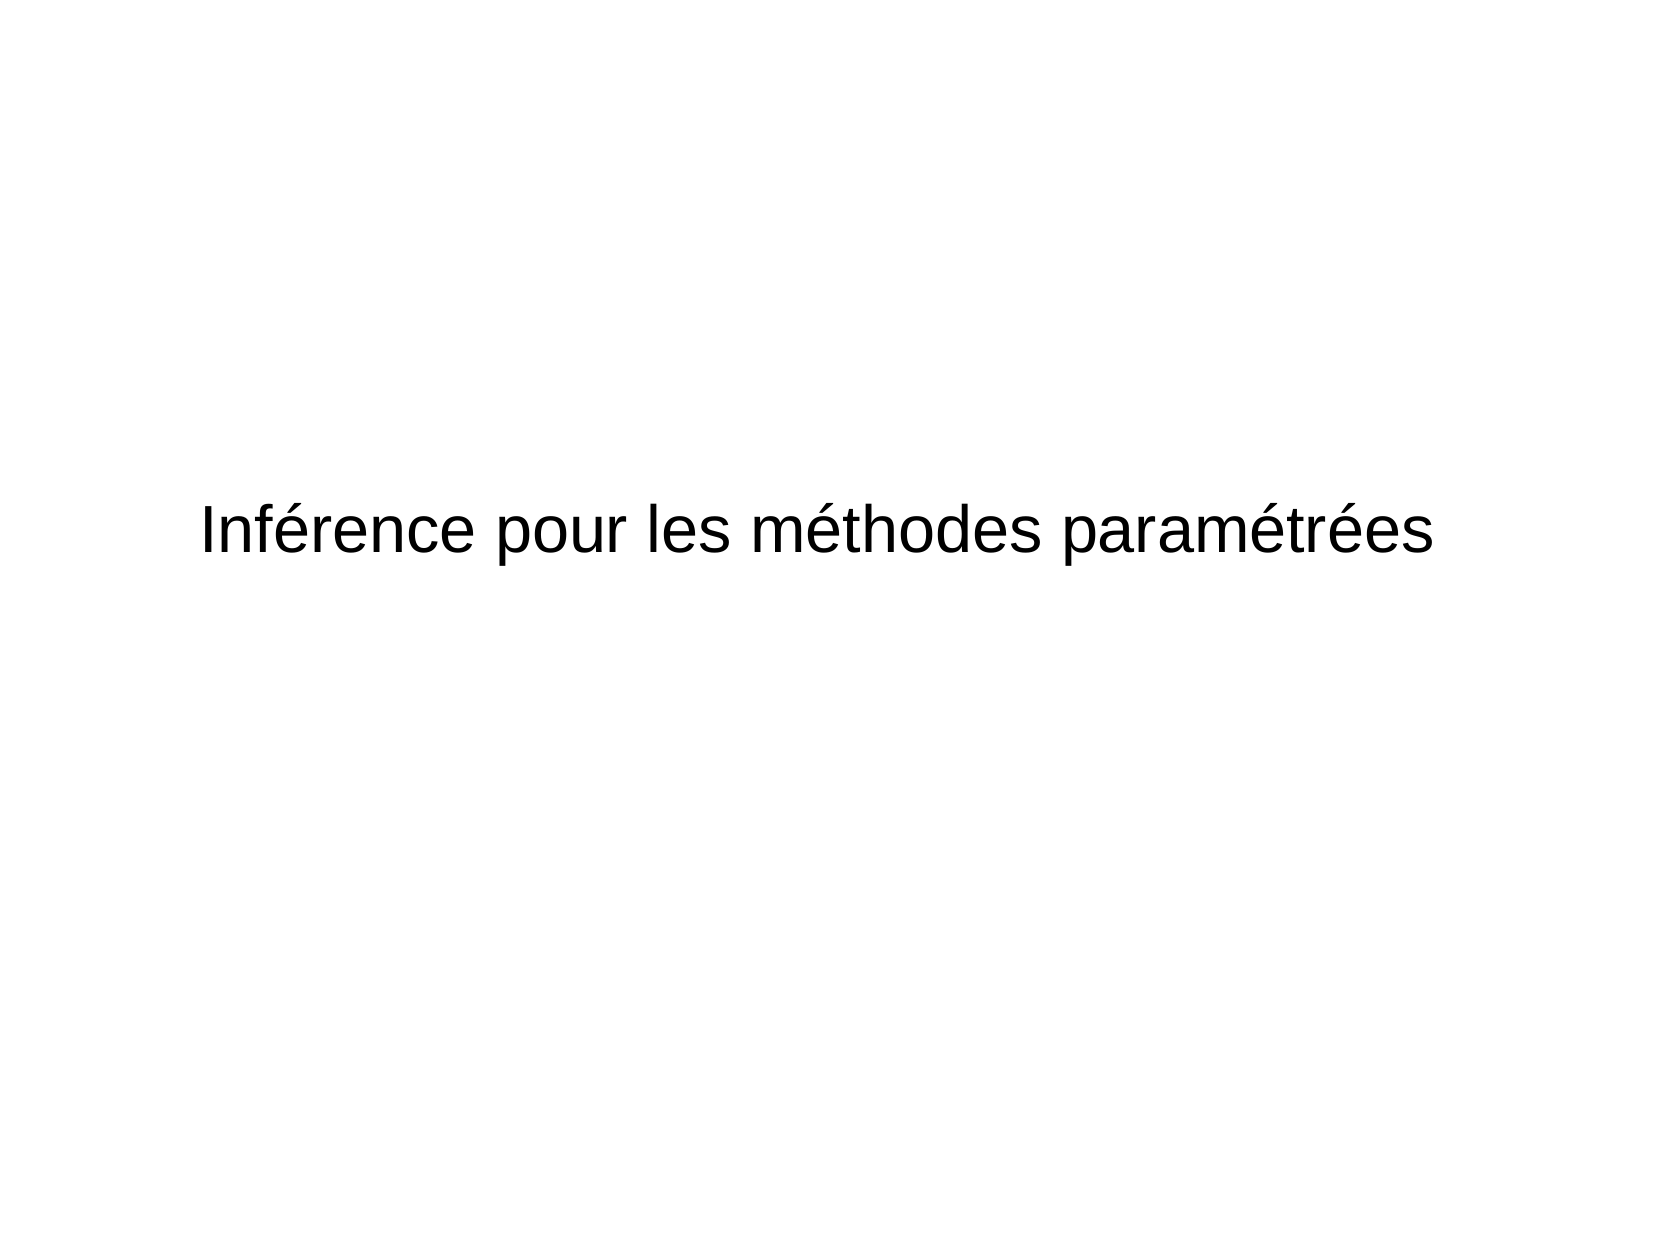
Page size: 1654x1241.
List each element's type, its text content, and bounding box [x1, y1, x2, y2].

subtitle Inférence pour les méthodes paramétrées [82, 49, 1571, 1010]
